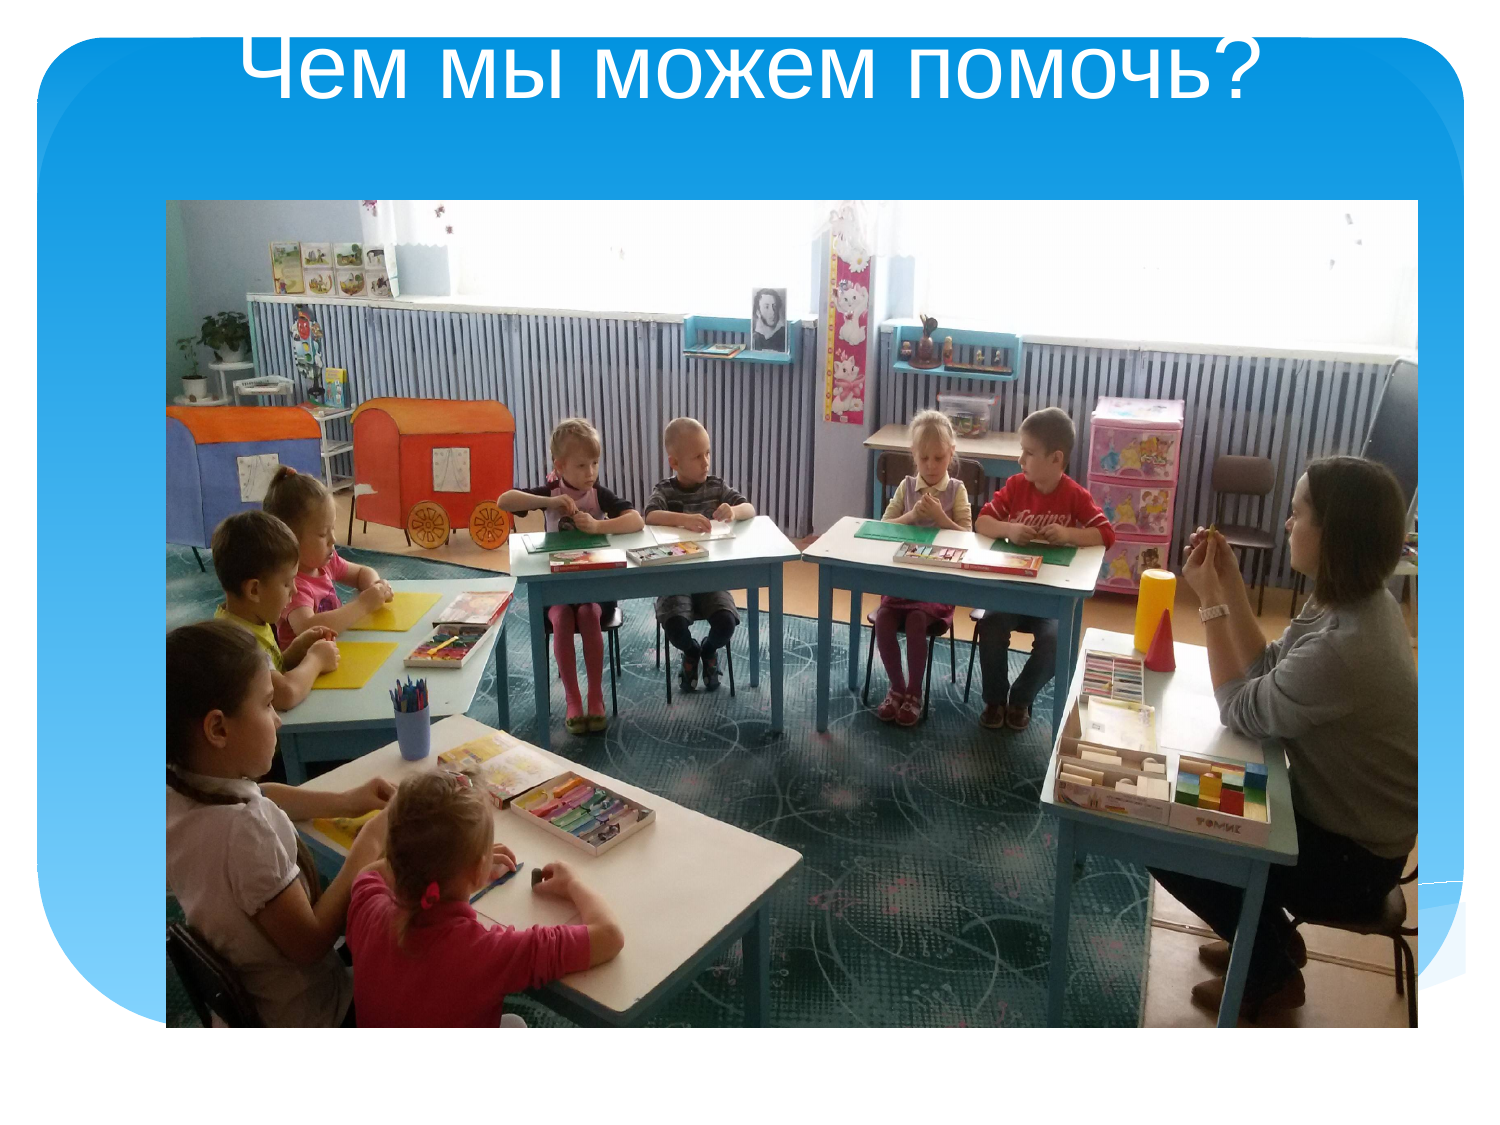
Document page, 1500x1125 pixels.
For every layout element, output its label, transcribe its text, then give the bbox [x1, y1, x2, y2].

title Чем мы можем помочь? [76, 0, 1425, 188]
picture [166, 200, 1418, 1028]
